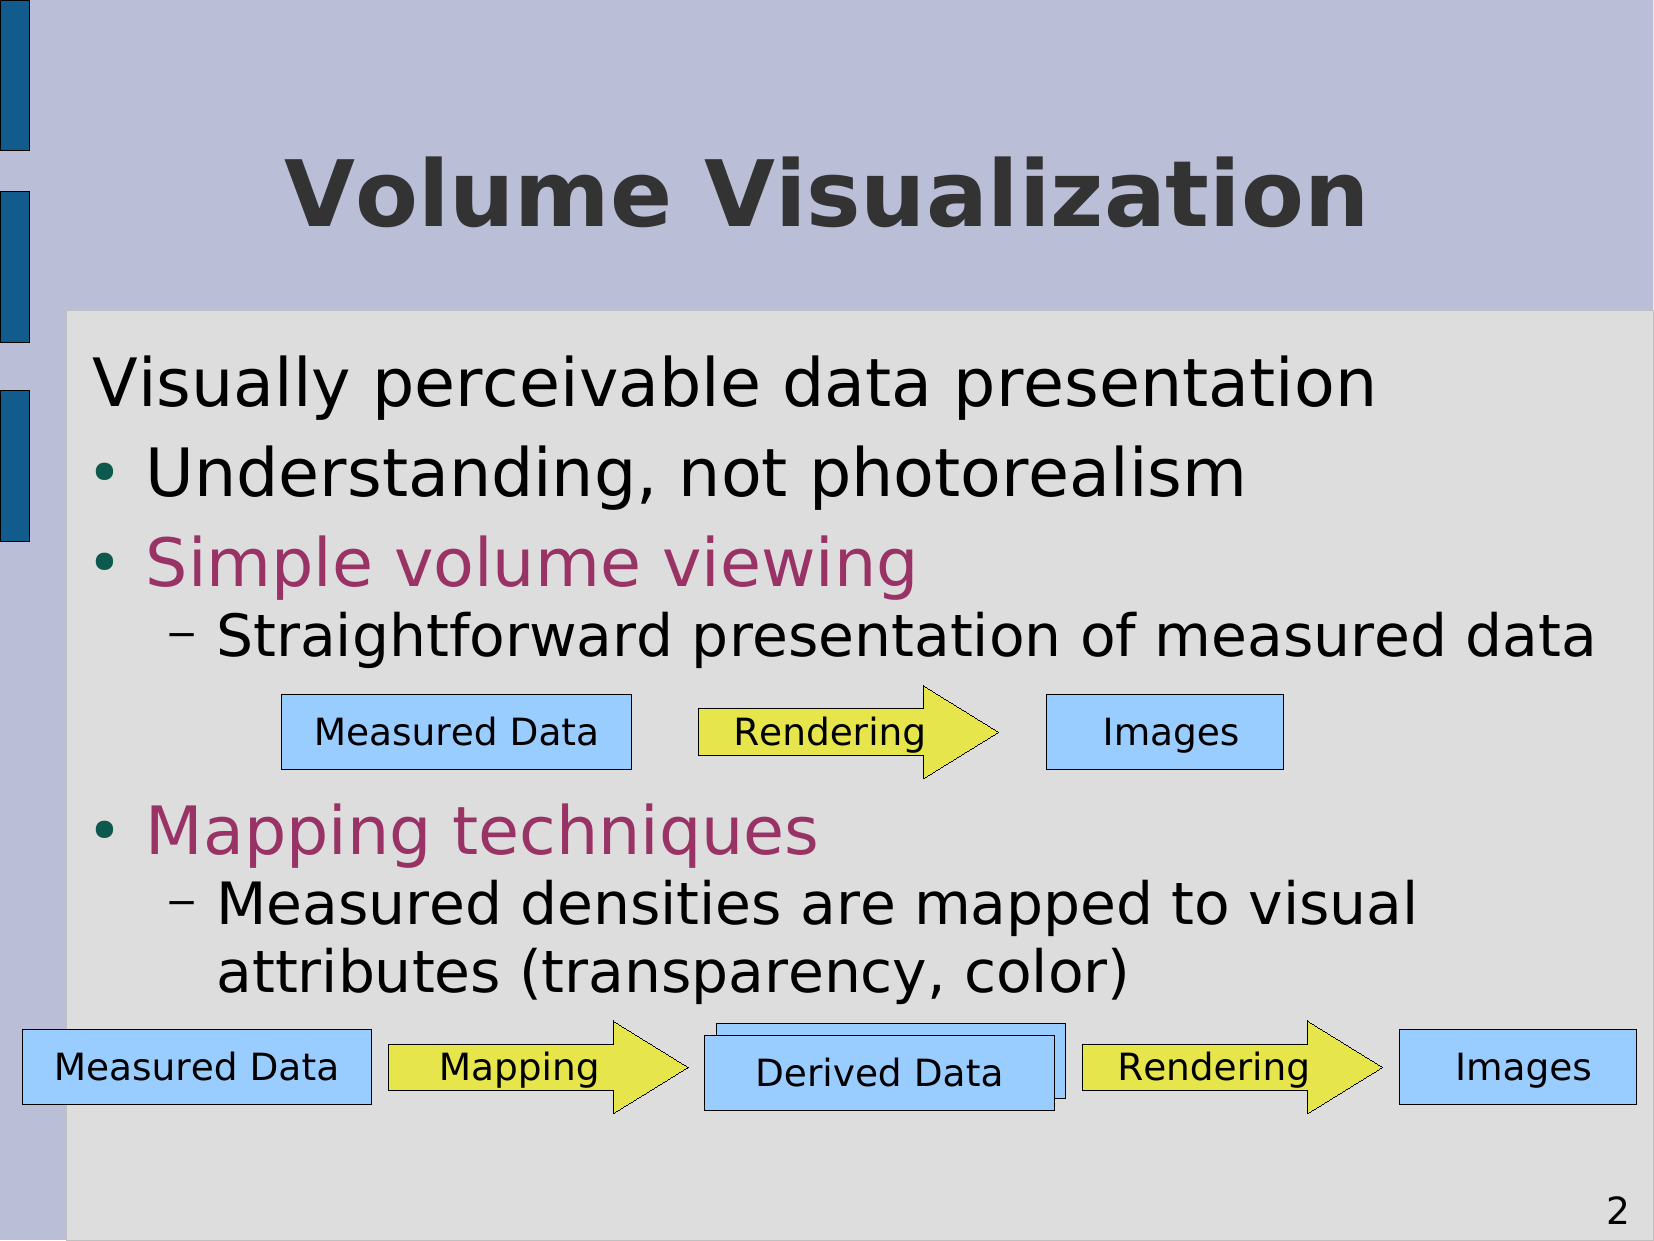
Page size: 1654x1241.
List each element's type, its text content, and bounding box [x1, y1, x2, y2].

title Volume Visualization [121, 91, 1534, 299]
text_box Rendering [698, 685, 999, 779]
text_box Derived Data [704, 1035, 1055, 1111]
text_box Mapping [388, 1020, 689, 1114]
text_box Images [1399, 1029, 1637, 1105]
list Visually perceivable data presentation Understanding, not photorealism Simple volume viewing Straightforward presentation of measured data Mapping techniques Measured densities are mapped to visual attributes (transparency, color) [75, 344, 1613, 1127]
text_box Measured Data [716, 1023, 1066, 1099]
text_box Rendering [1082, 1020, 1383, 1114]
text_box Measured Data [281, 694, 632, 770]
text_box Measured Data [22, 1029, 372, 1105]
text_box Images [1046, 694, 1284, 770]
